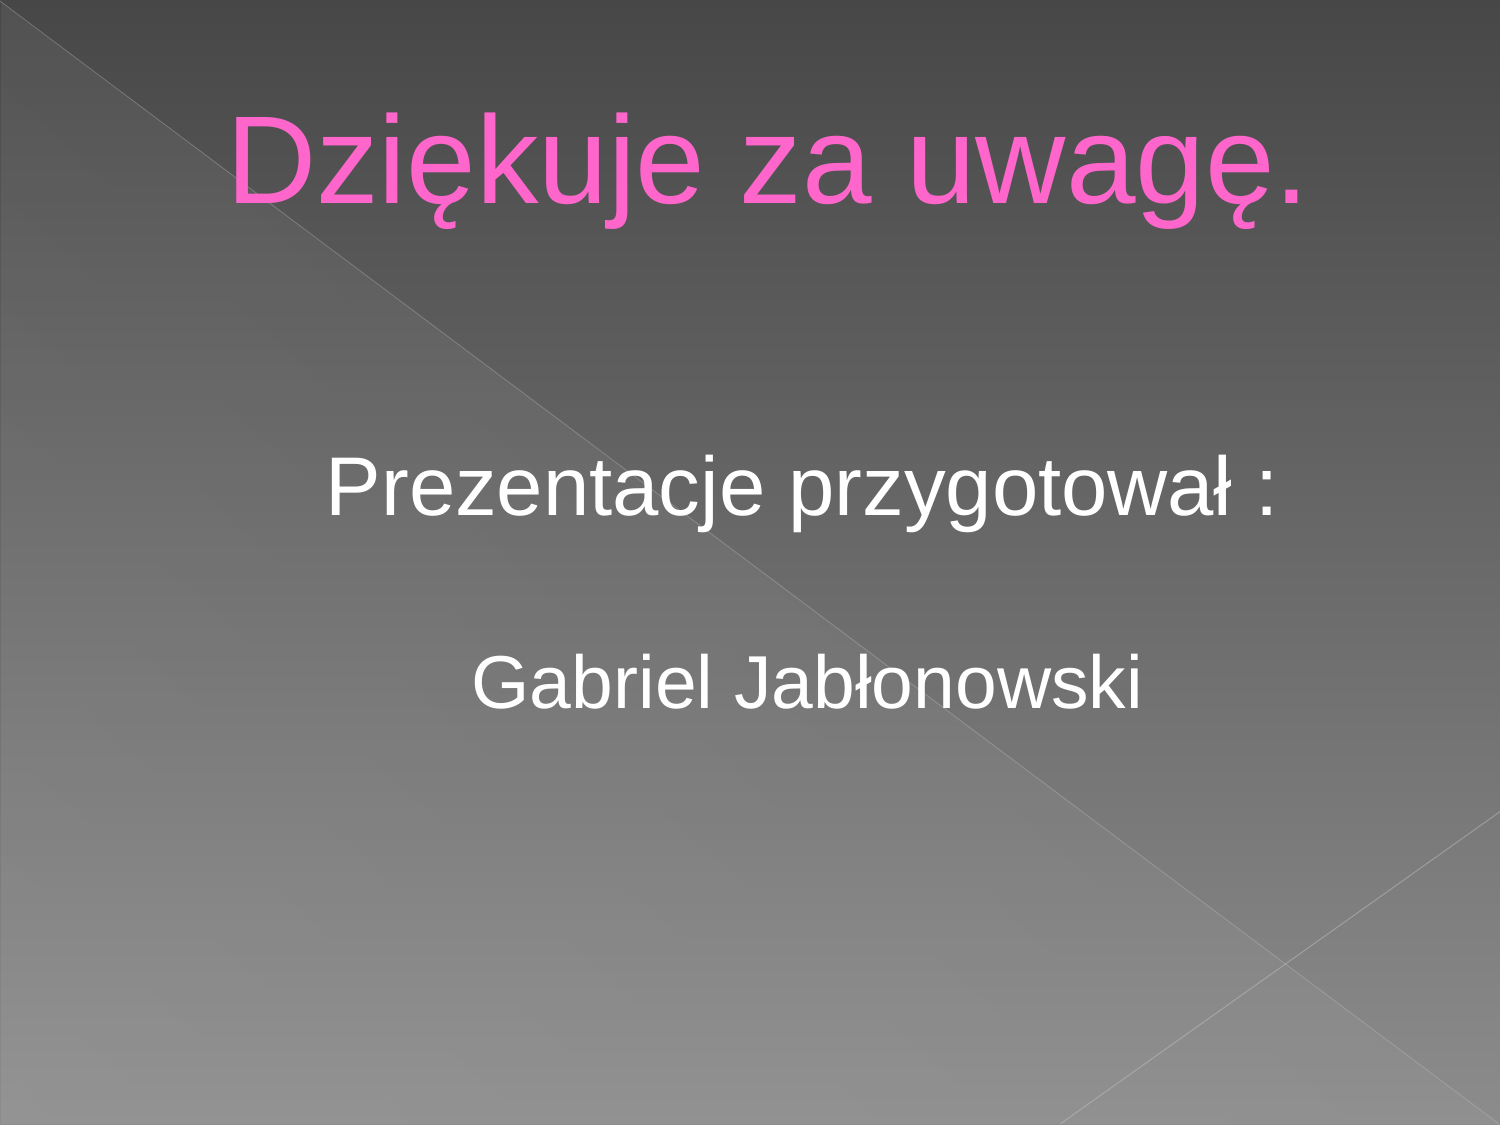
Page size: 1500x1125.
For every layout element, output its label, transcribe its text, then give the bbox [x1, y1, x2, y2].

text_box Dziękuje za uwagę. [189, 70, 1347, 236]
text_box Prezentacje przygotował : [189, 425, 1347, 541]
text_box Gabriel Jabłonowski [177, 625, 1335, 731]
